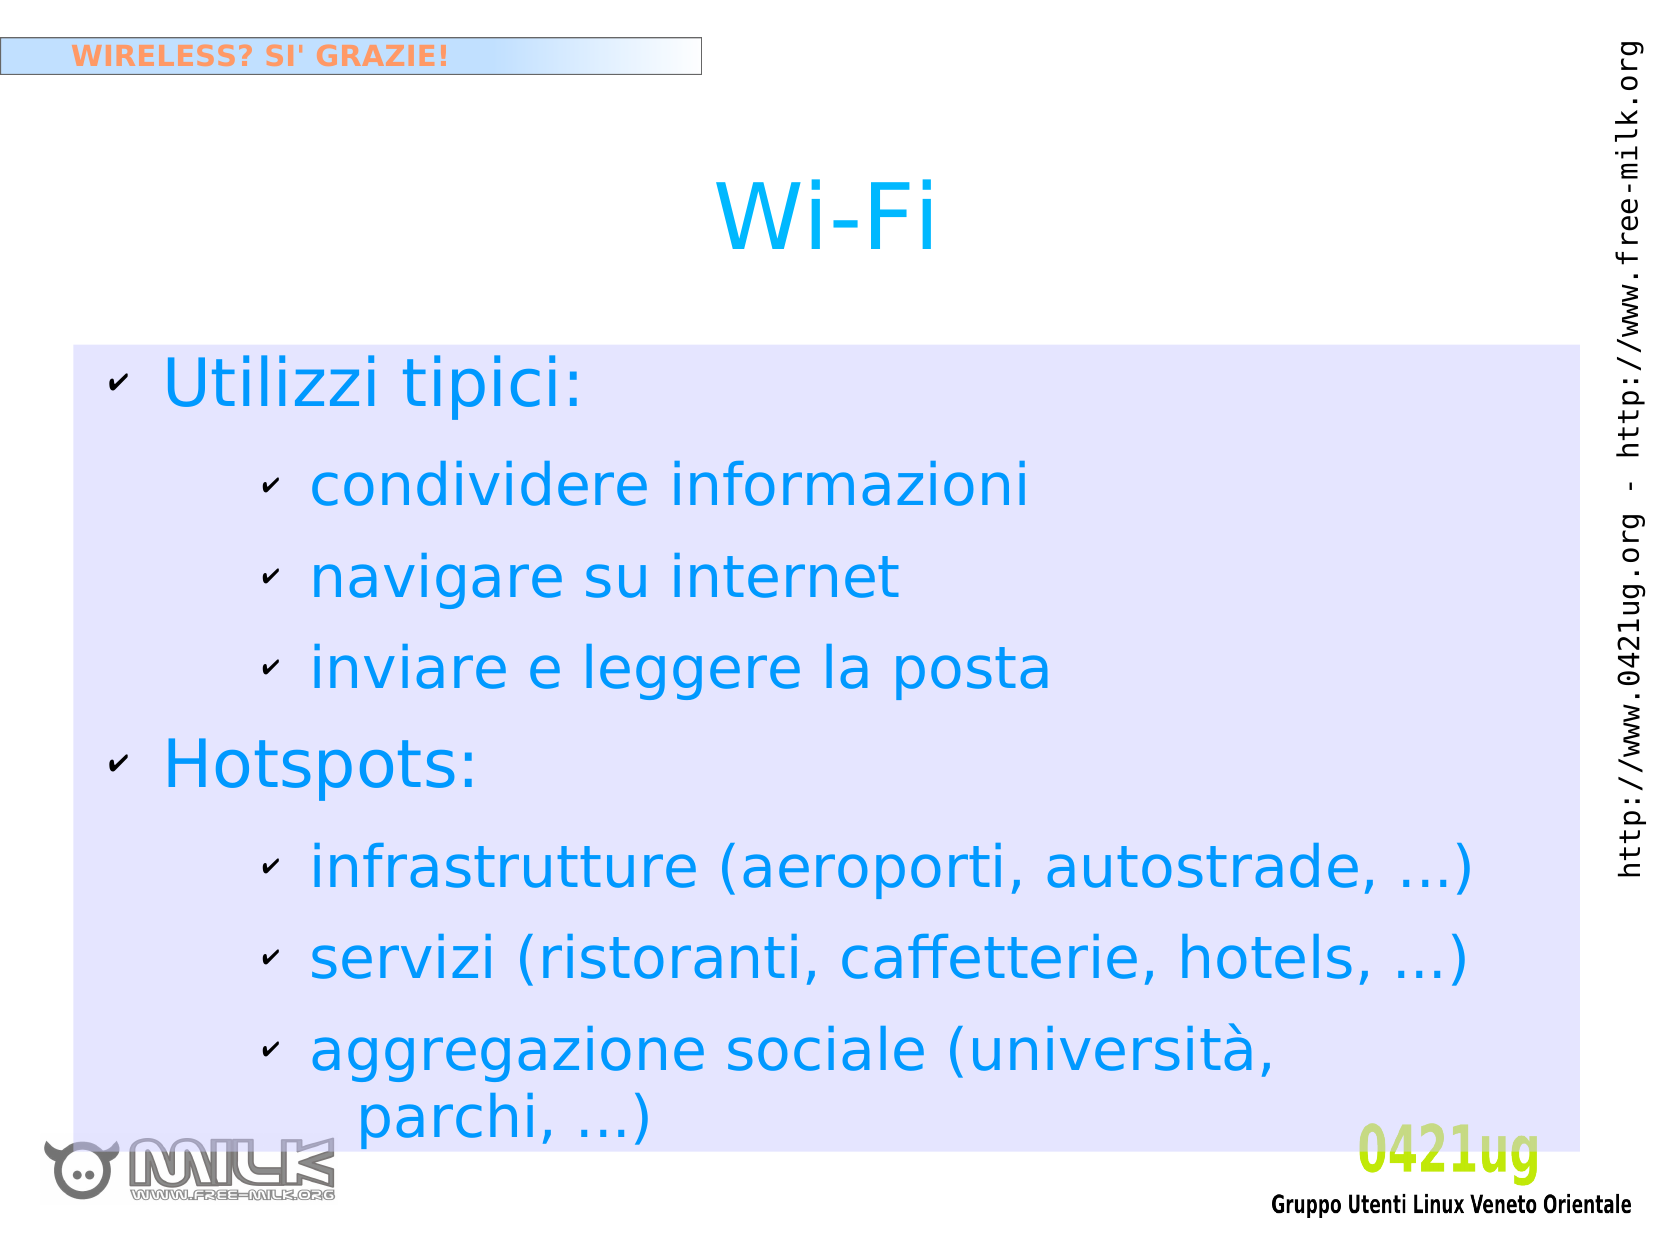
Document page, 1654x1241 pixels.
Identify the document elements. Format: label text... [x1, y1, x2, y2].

title Wi-Fi [121, 114, 1533, 322]
picture [1272, 1123, 1631, 1218]
picture [40, 1133, 338, 1205]
list Utilizzi tipici: condividere informazioni navigare su internet inviare e leggere la posta Hotspots: infrastrutture (aeroporti, autostrade, ...) servizi (ristoranti, caffetterie, hotels, ...) aggregazione sociale (università, parchi, ...) [73, 344, 1580, 1088]
